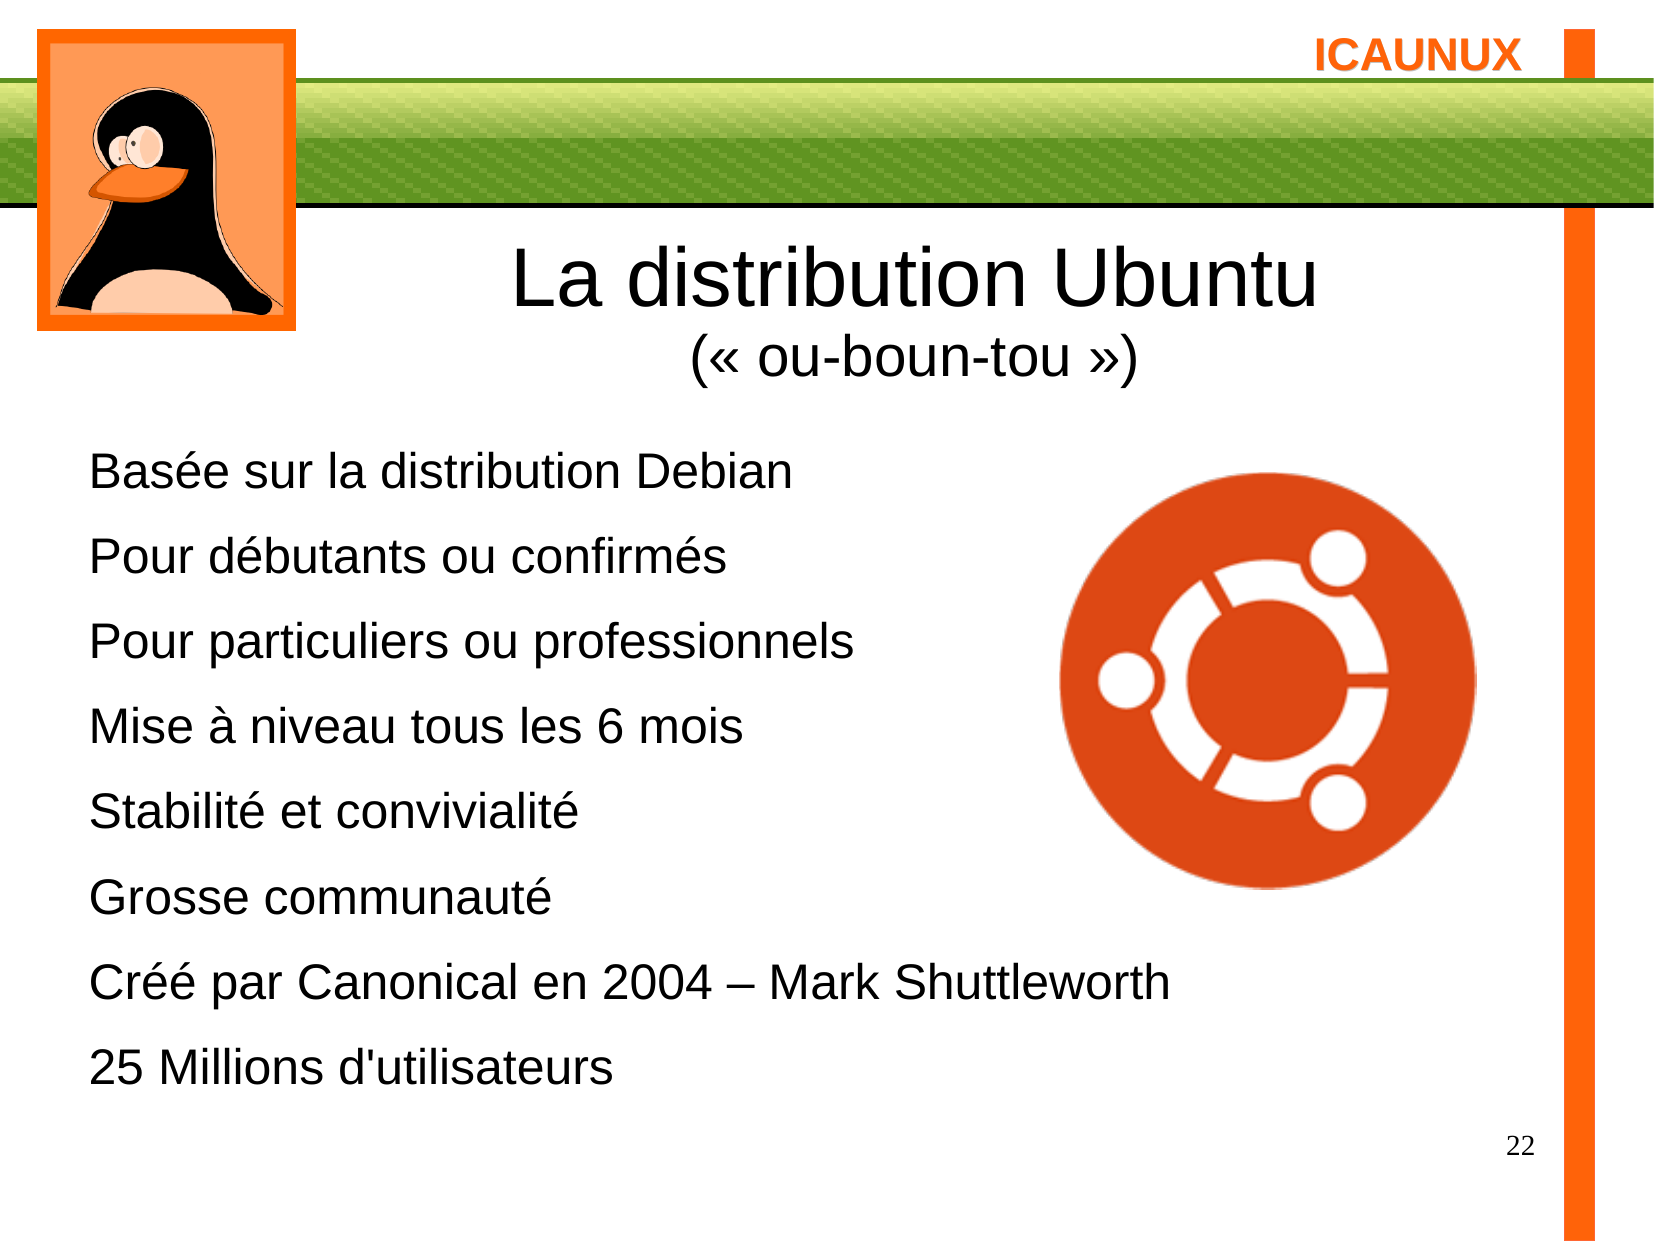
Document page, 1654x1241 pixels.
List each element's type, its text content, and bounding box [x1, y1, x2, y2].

picture [1059, 472, 1477, 890]
list Basée sur la distribution Debian Pour débutants ou confirmés Pour particuliers ou professionnels Mise à niveau tous les 6 mois Stabilité et convivialité Grosse communauté Créé par Canonical en 2004 – Mark Shuttleworth 25 Millions d'utilisateurs [88, 442, 1512, 1148]
picture [0, 29, 1654, 331]
title La distribution Ubuntu (« ou-boun-tou ») [324, 221, 1506, 398]
